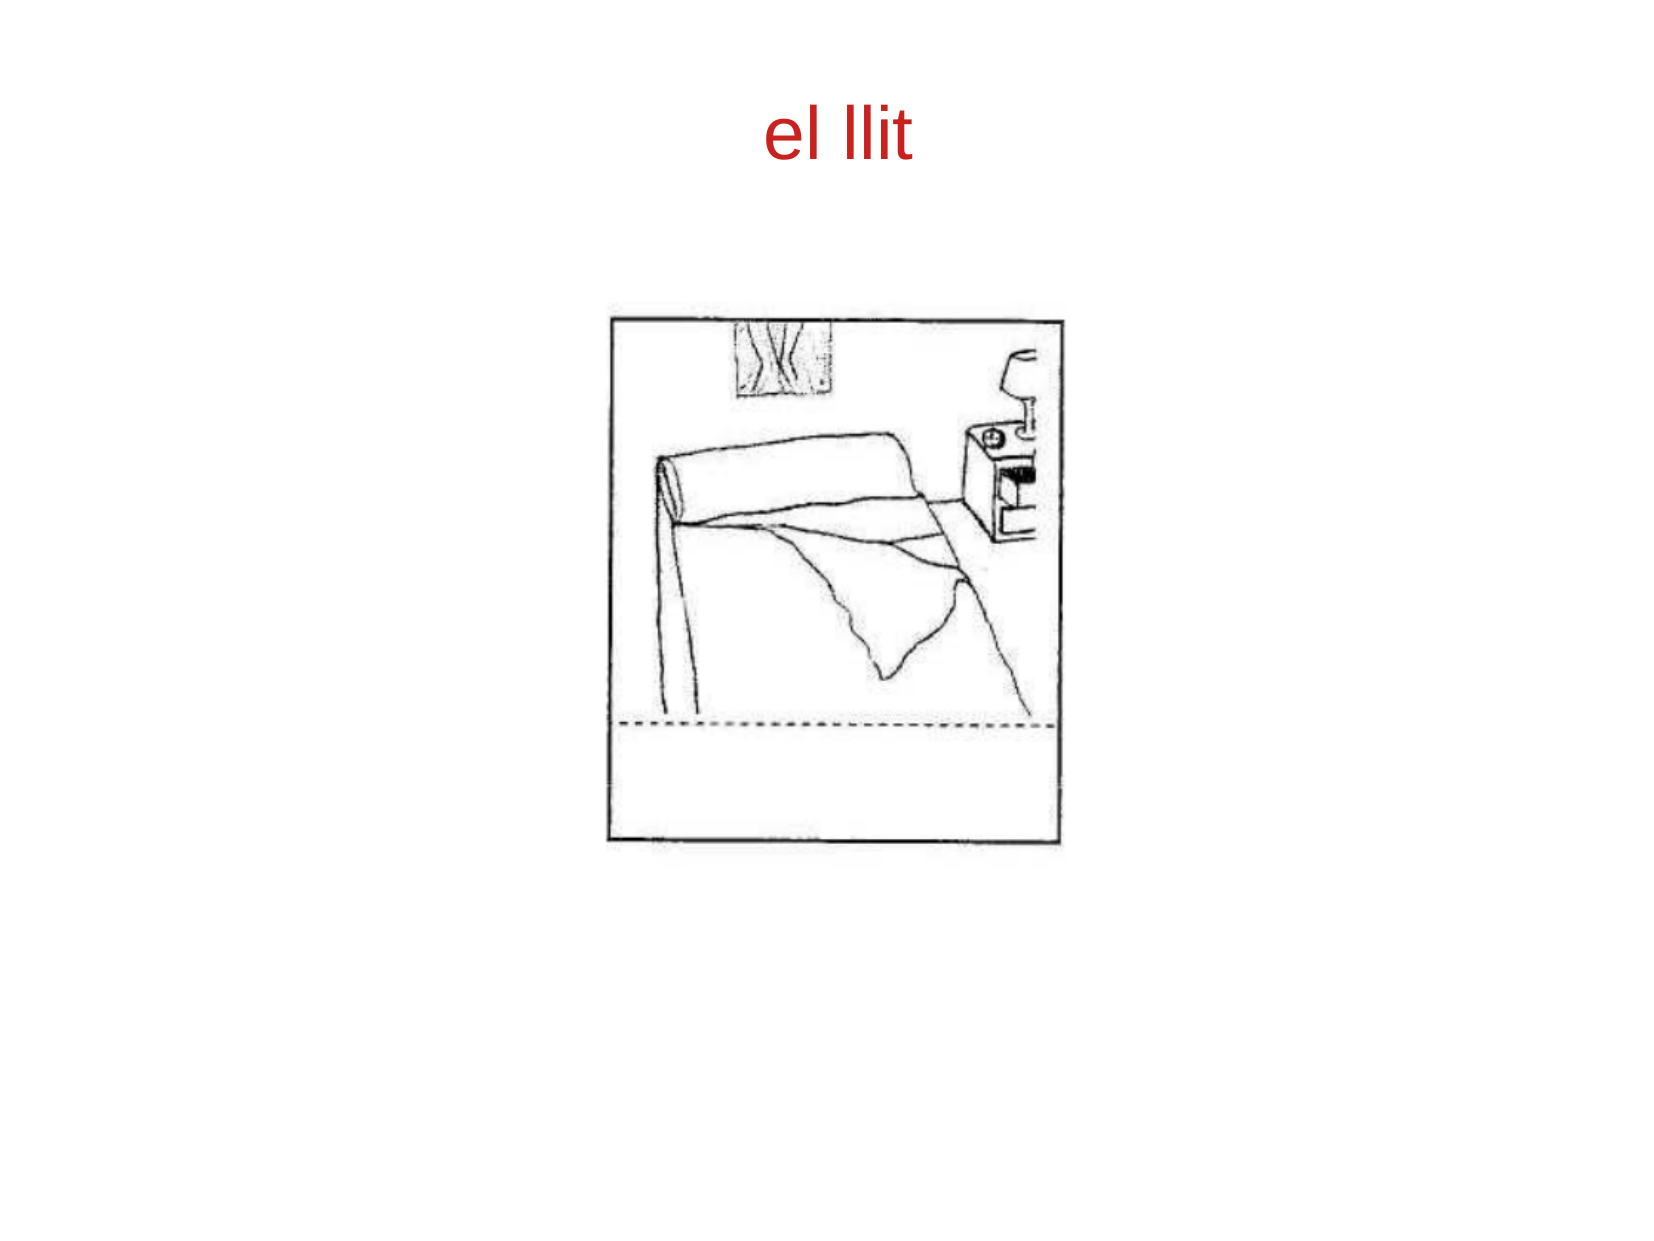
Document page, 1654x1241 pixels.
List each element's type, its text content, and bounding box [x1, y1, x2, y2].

picture [581, 291, 1094, 873]
text_box el llit [389, 59, 1288, 201]
